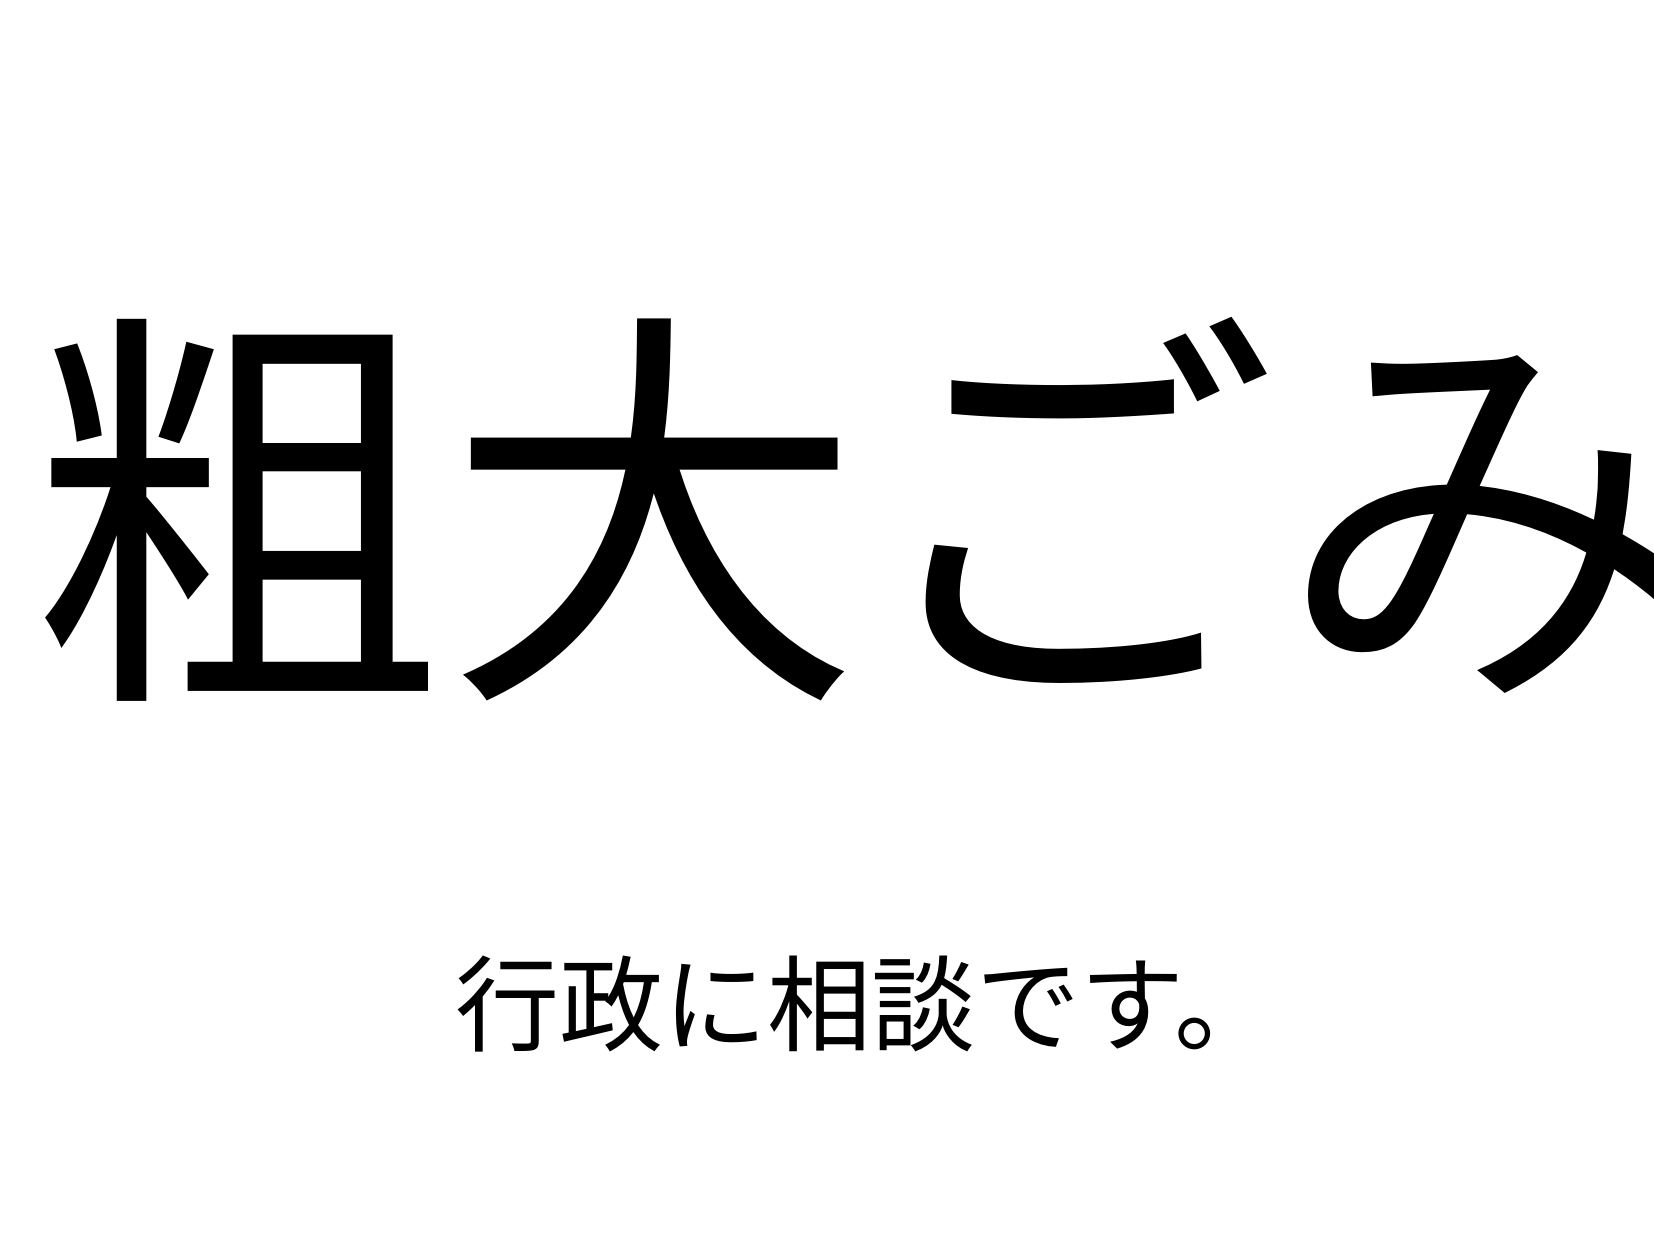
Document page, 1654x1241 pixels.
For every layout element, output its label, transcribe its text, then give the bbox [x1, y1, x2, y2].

text_box 行政に相談です。 [440, 915, 1223, 1047]
text_box 粗大ごみ [13, 177, 1640, 658]
